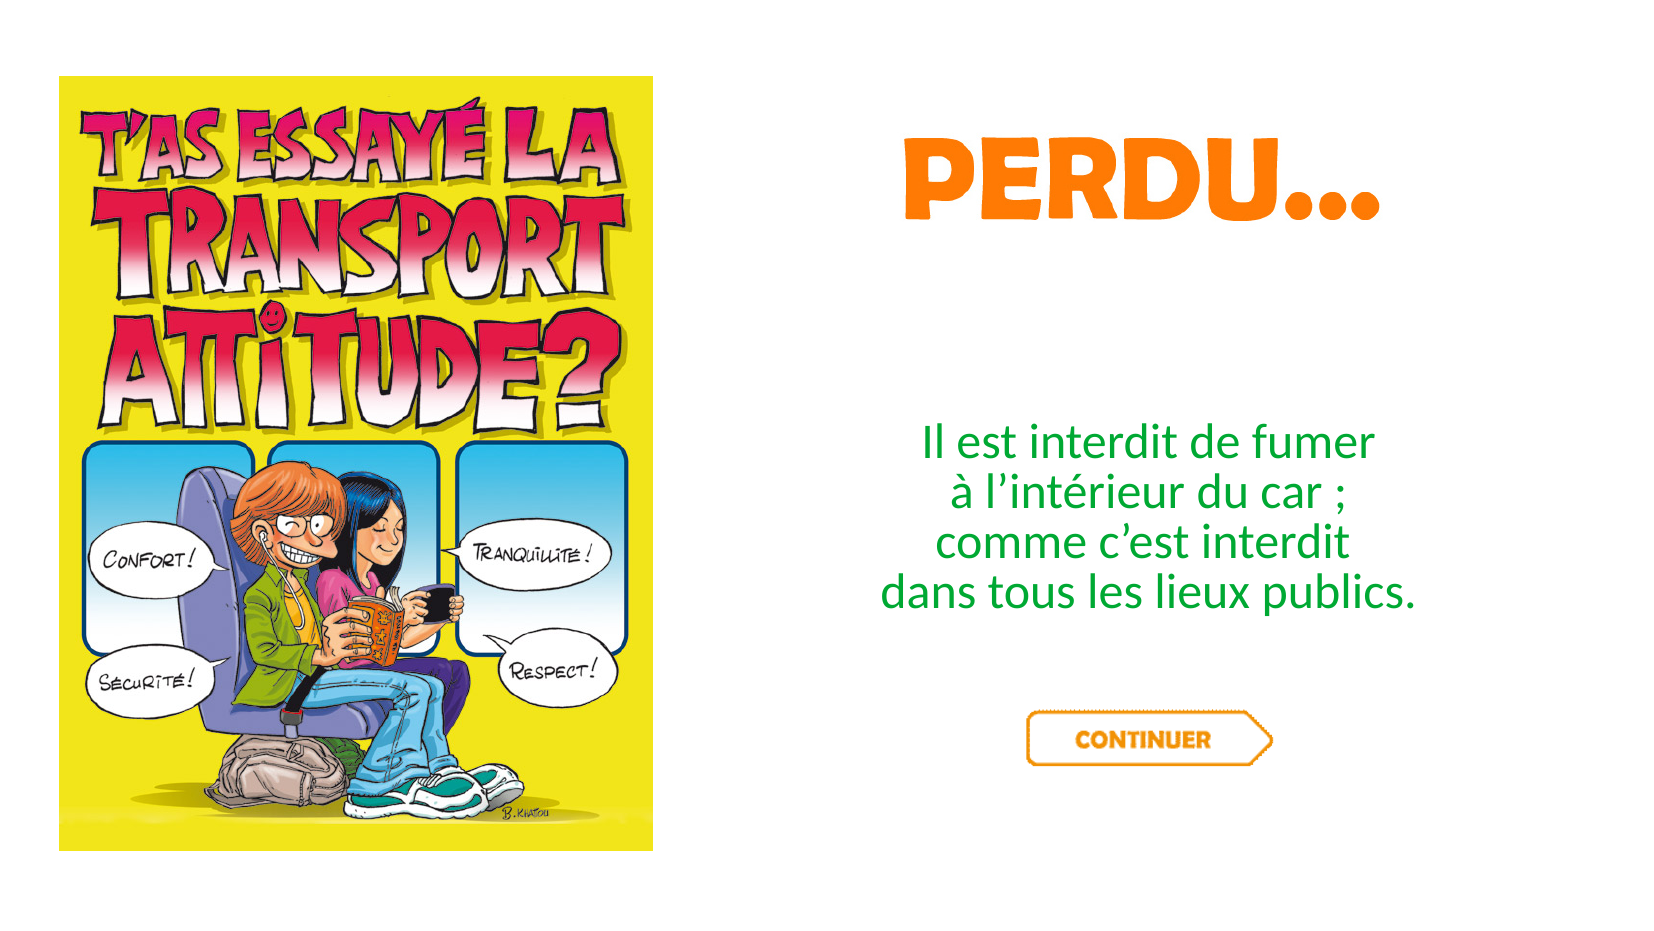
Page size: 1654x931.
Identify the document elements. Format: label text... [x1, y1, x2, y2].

picture [874, 88, 1420, 254]
picture [1025, 708, 1276, 769]
picture [59, 76, 653, 851]
text_box Il est interdit de fumer à l’intérieur du car ; comme c’est interdit dans tous les lieux publics. [696, 413, 1601, 650]
